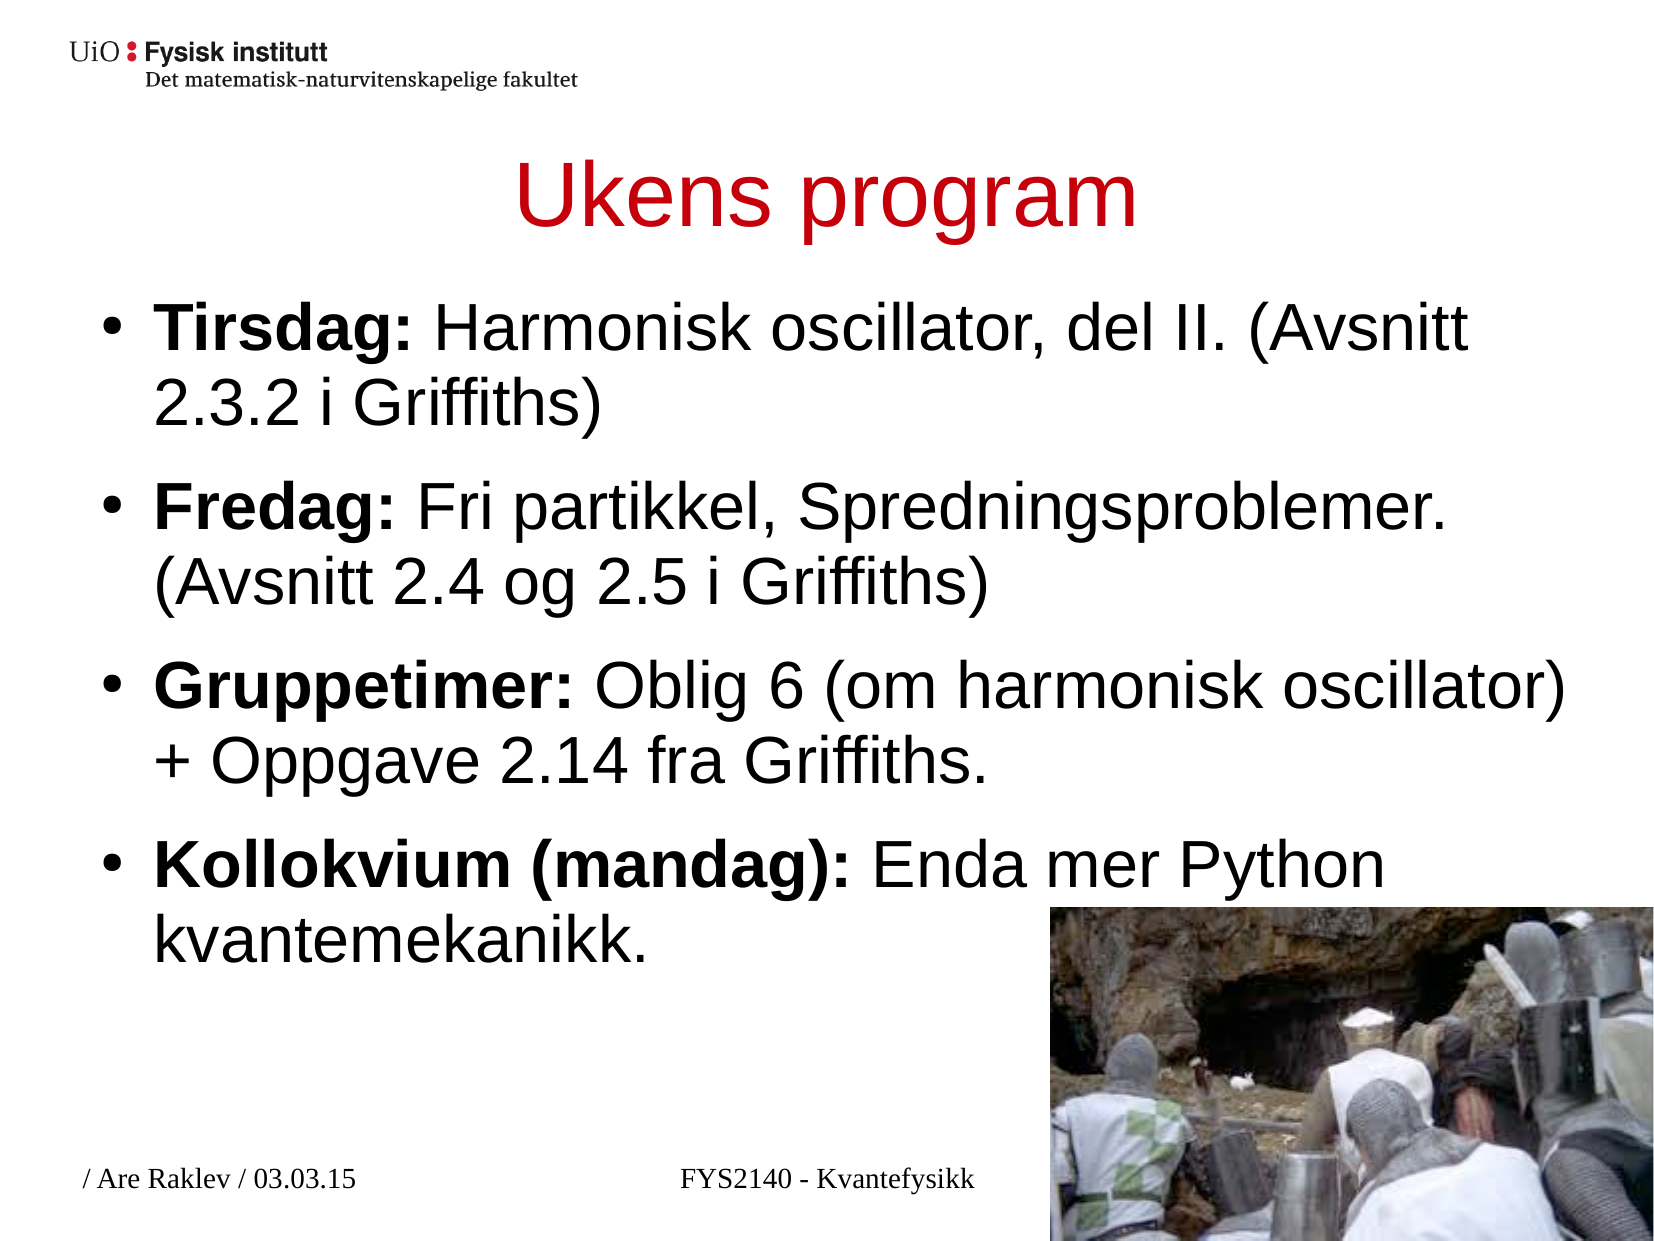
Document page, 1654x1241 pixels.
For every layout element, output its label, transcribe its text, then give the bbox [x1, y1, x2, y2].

picture [1050, 907, 1654, 1241]
title Ukens program [82, 90, 1571, 290]
picture [68, 37, 581, 93]
list Tirsdag: Harmonisk oscillator, del II. (Avsnitt 2.3.2 i Griffiths) Fredag: Fri partikkel, Spredningsproblemer. (Avsnitt 2.4 og 2.5 i Griffiths) Gruppetimer: Oblig 6 (om harmonisk oscillator) + Oppgave 2.14 fra Griffiths. Kollokvium (mandag): Enda mer Python kvantemekanikk. [82, 290, 1613, 1094]
